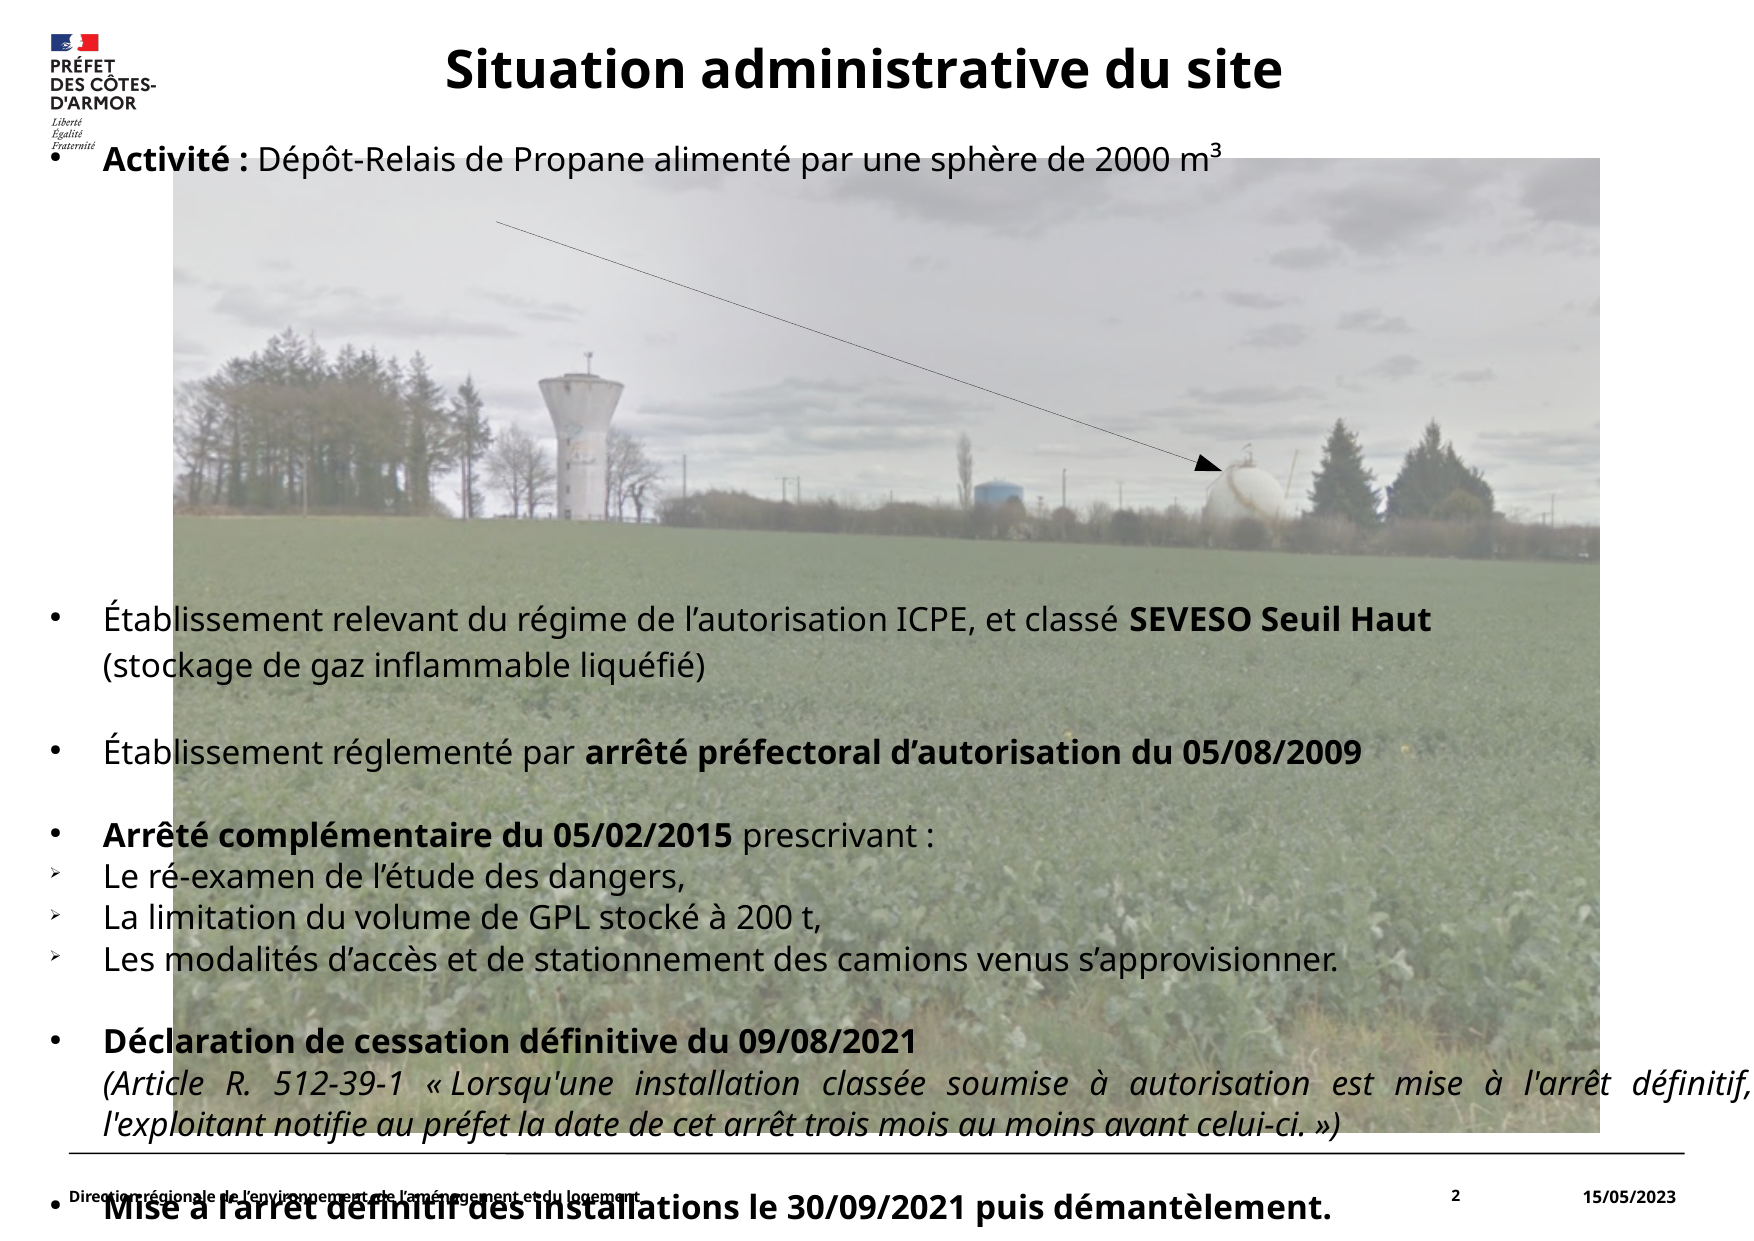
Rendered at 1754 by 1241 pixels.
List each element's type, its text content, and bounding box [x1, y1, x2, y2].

text_box Activité : Dépôt-Relais de Propane alimenté par une sphère de 2000 m³ Établissement relevant du régime de l’autorisation ICPE, et classé SEVESO Seuil Haut (stockage de gaz inflammable liquéfié) Établissement réglementé par arrêté préfectoral d’autorisation du 05/08/2009 Arrêté complémentaire du 05/02/2015 prescrivant : Le ré-examen de l’étude des dangers, La limitation du volume de GPL stocké à 200 t, Les modalités d’accès et de stationnement des camions venus s’approvisionner. Déclaration de cessation définitive du 09/08/2021 (Article R. 512-39-1 « Lorsqu'une installation classée soumise à autorisation est mise à l'arrêt définitif, l'exploitant notifie au préfet la date de cet arrêt trois mois au moins avant celui-ci. ») Mise à l’arrêt définitif des installations le 30/09/2021 puis démantèlement. [17, 90, 1754, 1196]
title Situation administrative du site [248, 42, 1481, 90]
